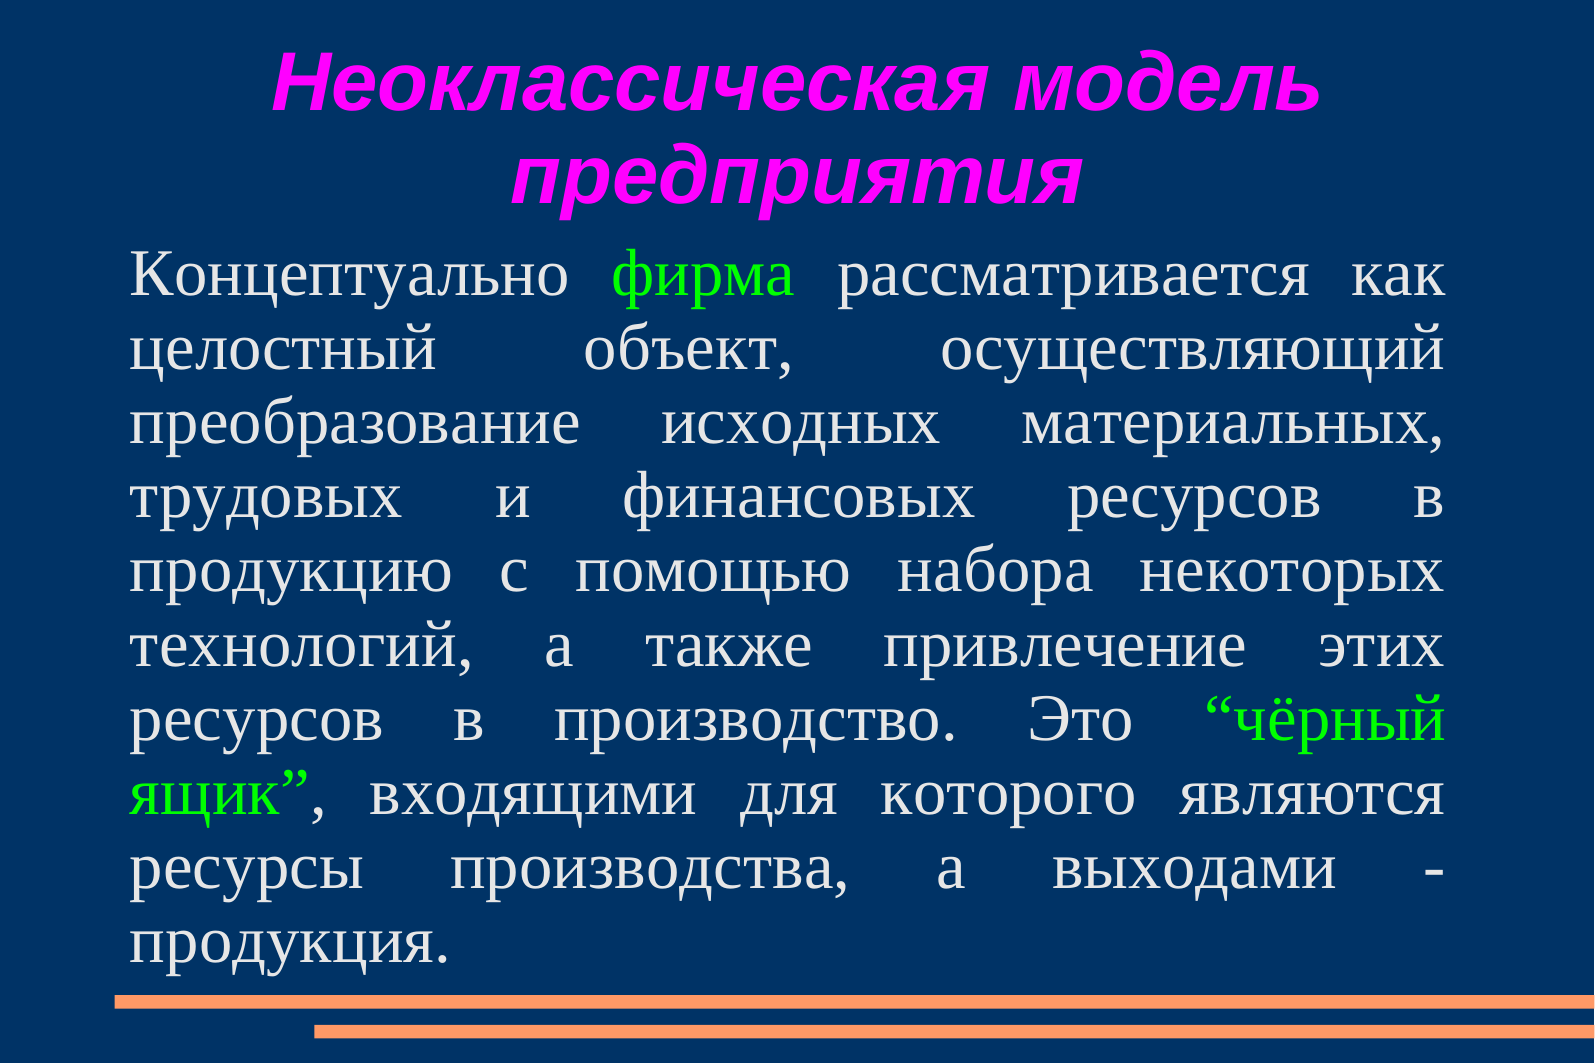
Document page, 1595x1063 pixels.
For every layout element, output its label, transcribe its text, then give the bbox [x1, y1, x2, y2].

title Неоклассическая модель предприятия [117, 35, 1479, 222]
list Концептуально фирма рассматривается как целостный объект, осуществляющий преобразование исходных материальных, трудовых и финансовых ресурсов в продукцию с помощью набора некоторых технологий, а также привлечение этих ресурсов в производство. Это “чёрный ящик”, входящими для которого являются ресурсы производства, а выходами - продукция. [59, 236, 1447, 977]
